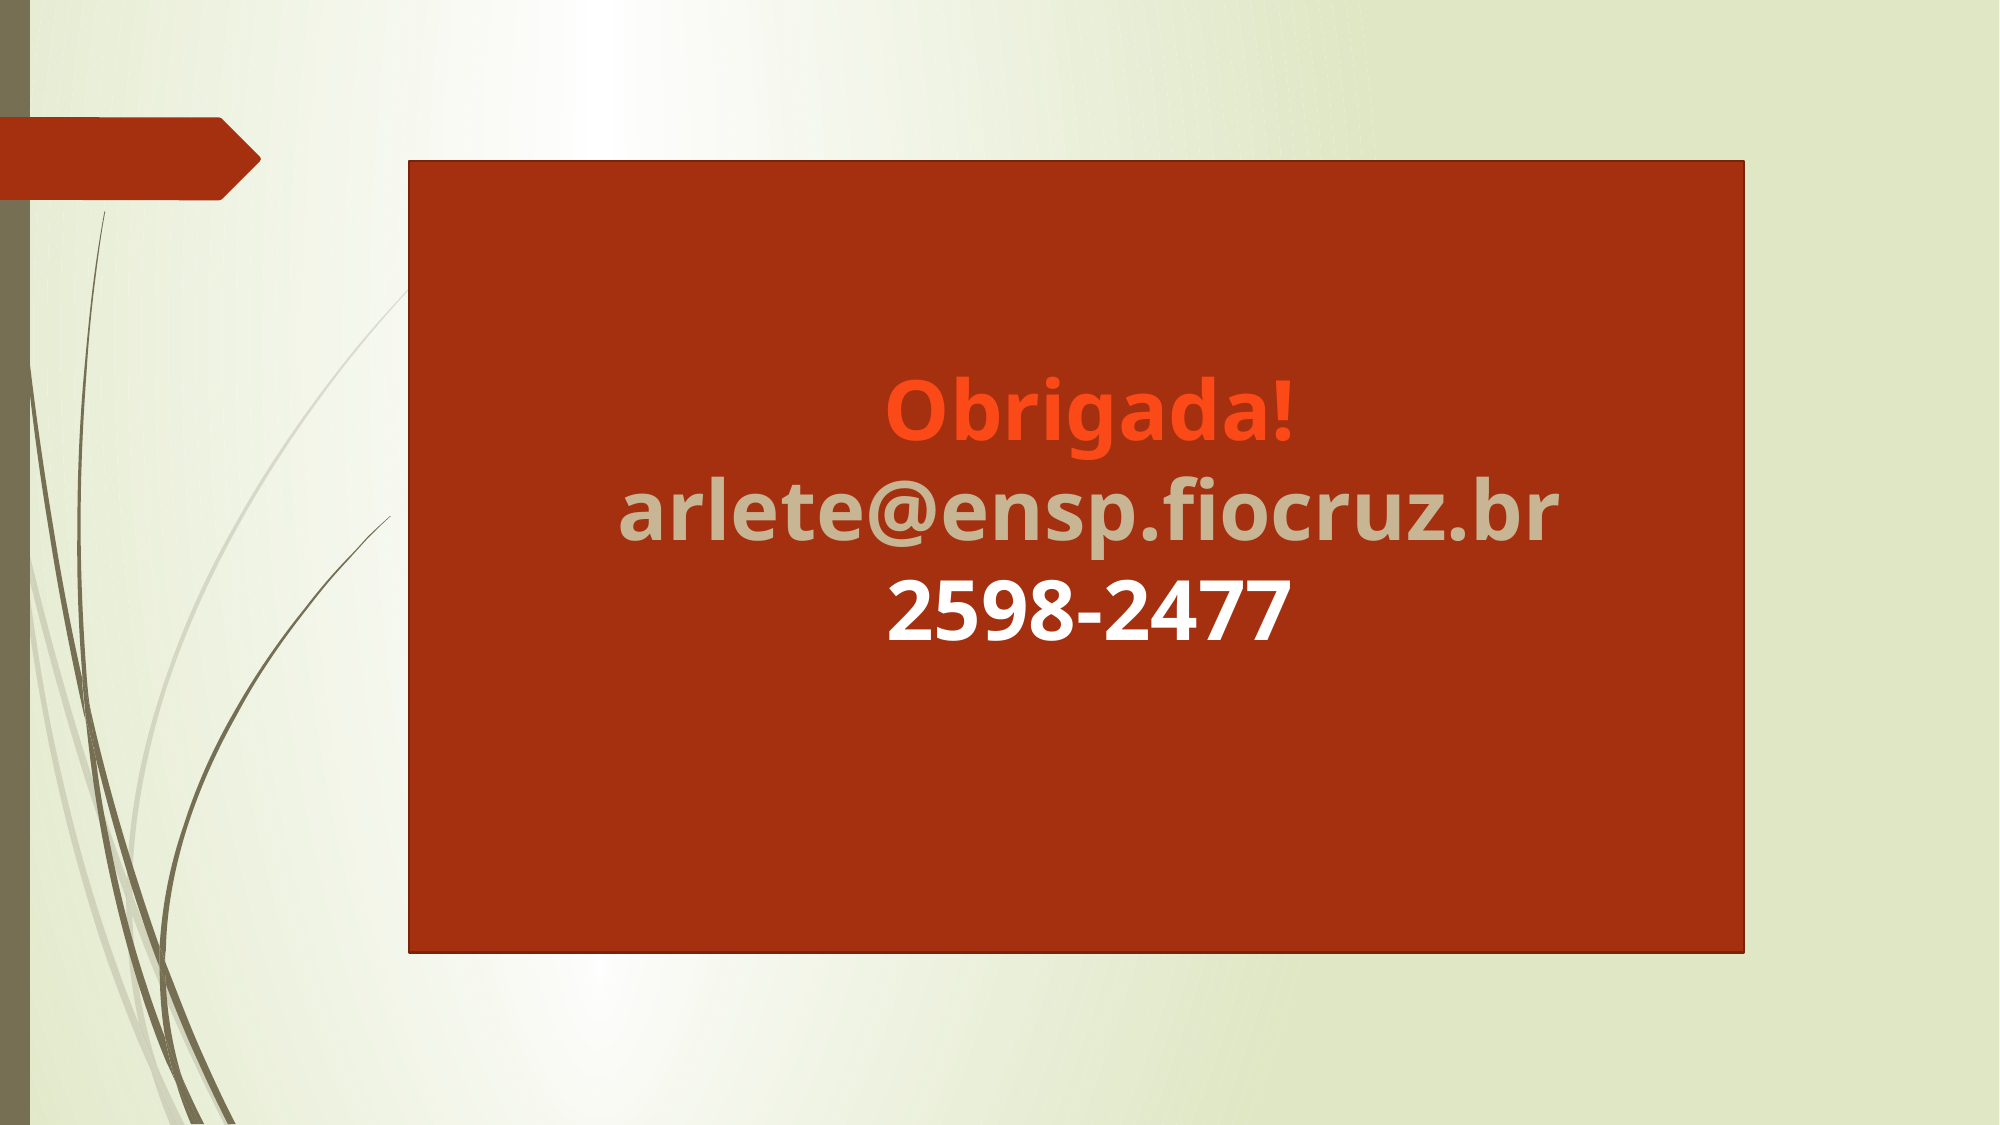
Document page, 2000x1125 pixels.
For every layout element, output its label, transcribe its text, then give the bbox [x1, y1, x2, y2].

text_box [409, 160, 1744, 953]
text_box Obrigada! arlete@ensp.fiocruz.br 2598-2477 [602, 349, 1578, 765]
